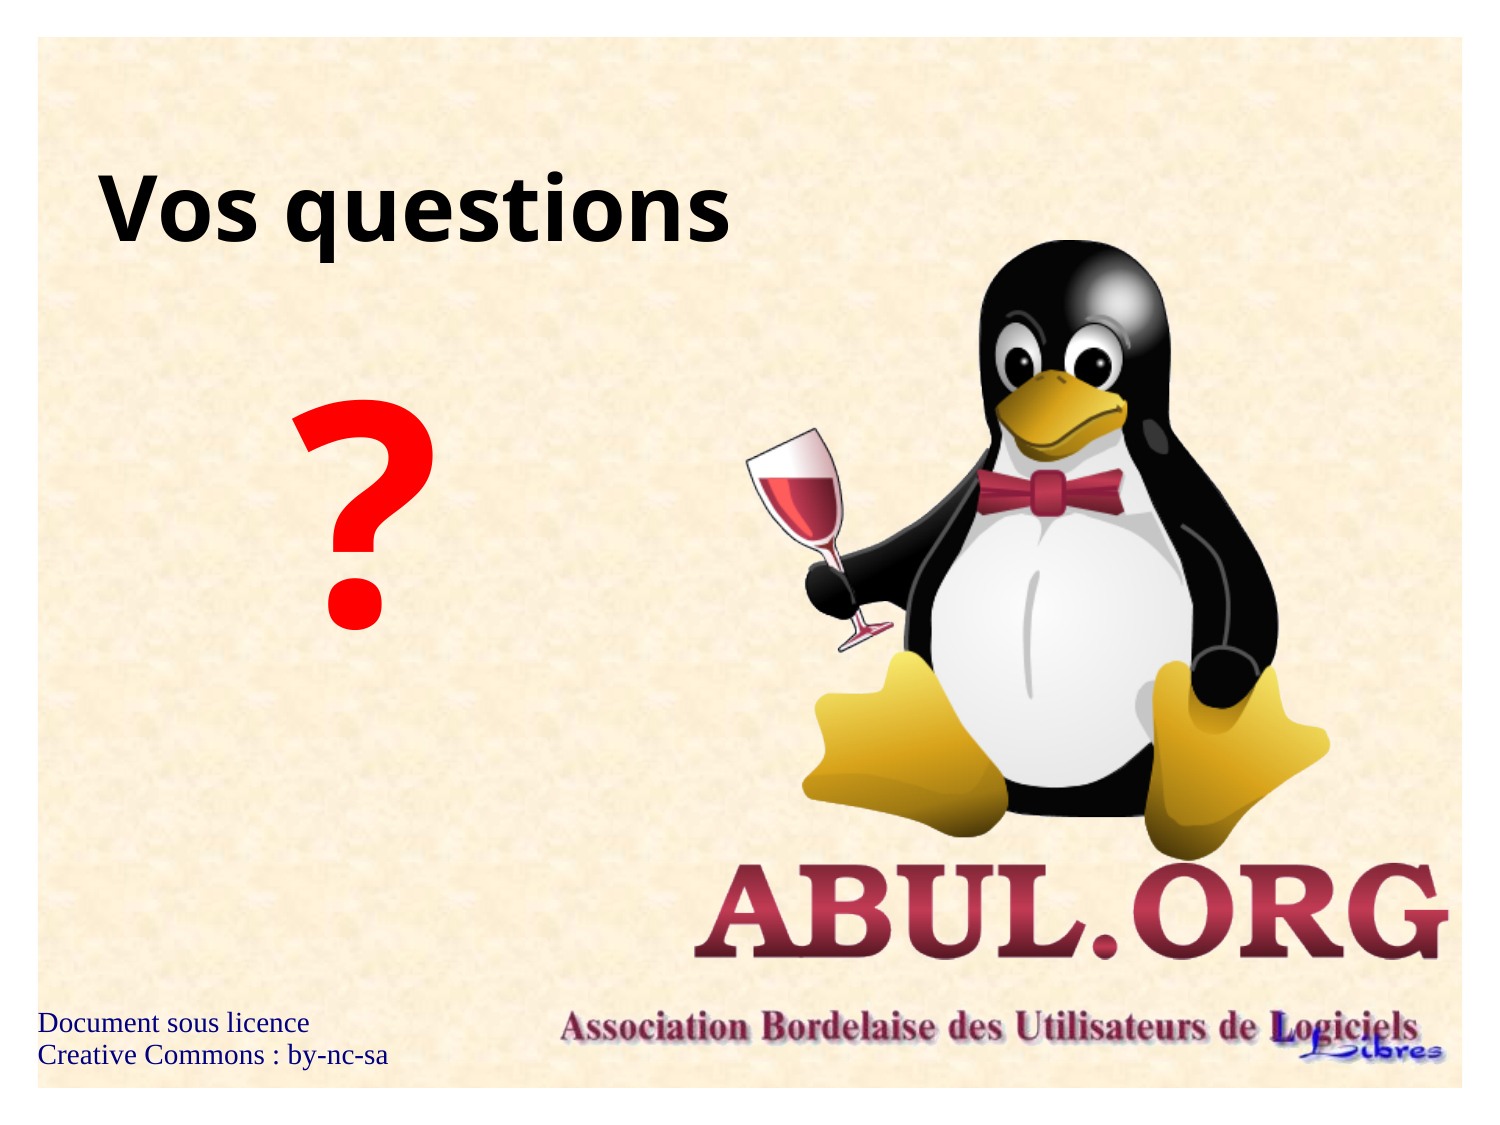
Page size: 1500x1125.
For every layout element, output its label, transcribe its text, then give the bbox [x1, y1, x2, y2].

text_box ? [291, 358, 536, 767]
title [519, 732, 1422, 1068]
text_box Vos questions [59, 143, 772, 358]
text_box Document sous licence Creative Commons : by-nc-sa [37, 1006, 520, 1078]
picture [37, 37, 1463, 1088]
